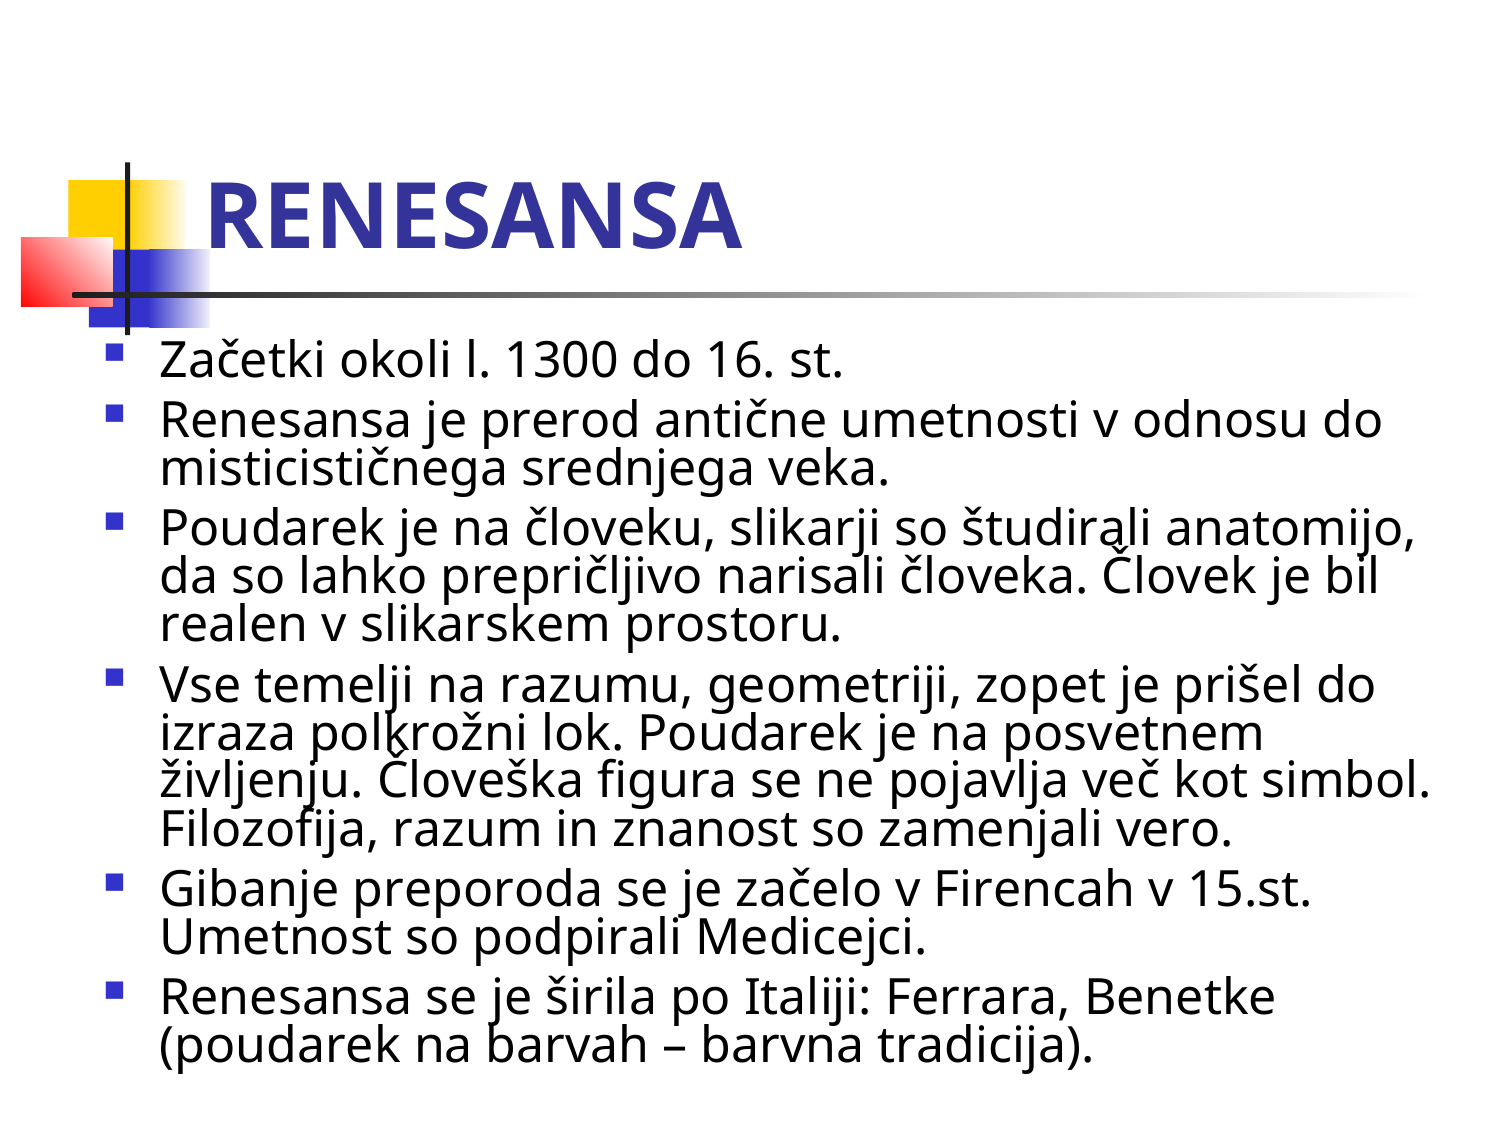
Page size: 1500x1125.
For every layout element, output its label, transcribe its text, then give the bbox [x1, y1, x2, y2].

list Začetki okoli l. 1300 do 16. st. Renesansa je prerod antične umetnosti v odnosu do misticističnega srednjega veka. Poudarek je na človeku, slikarji so študirali anatomijo, da so lahko prepričljivo narisali človeka. Človek je bil realen v slikarskem prostoru. Vse temelji na razumu, geometriji, zopet je prišel do izraza polkrožni lok. Poudarek je na posvetnem življenju. Človeška figura se ne pojavlja več kot simbol. Filozofija, razum in znanost so zamenjali vero. Gibanje preporoda se je začelo v Firencah v 15.st. Umetnost so podpirali Medicejci. Renesansa se je širila po Italiji: Ferrara, Benetke (poudarek na barvah – barvna tradicija). [88, 331, 1469, 1095]
title RENESANSA [188, 35, 1468, 276]
